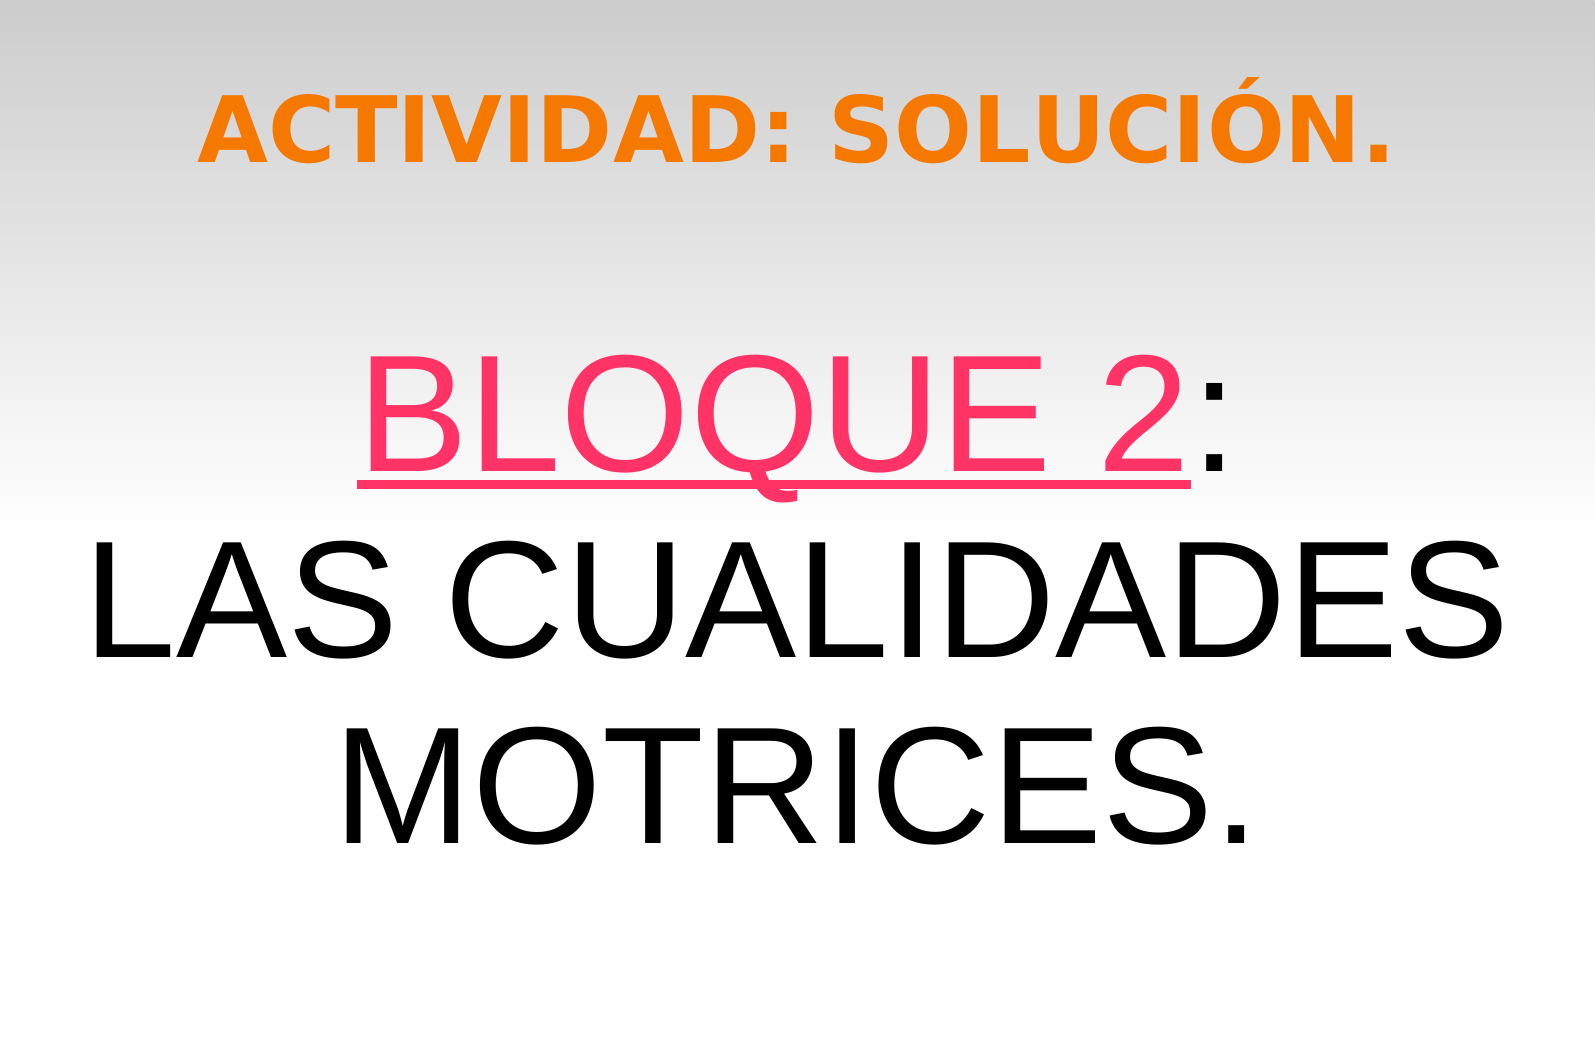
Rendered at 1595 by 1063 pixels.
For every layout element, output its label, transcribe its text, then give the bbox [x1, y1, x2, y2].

title ACTIVIDAD: SOLUCIÓN. [79, 42, 1515, 220]
subtitle BLOQUE 2: LAS CUALIDADES MOTRICES. [79, 256, 1515, 943]
